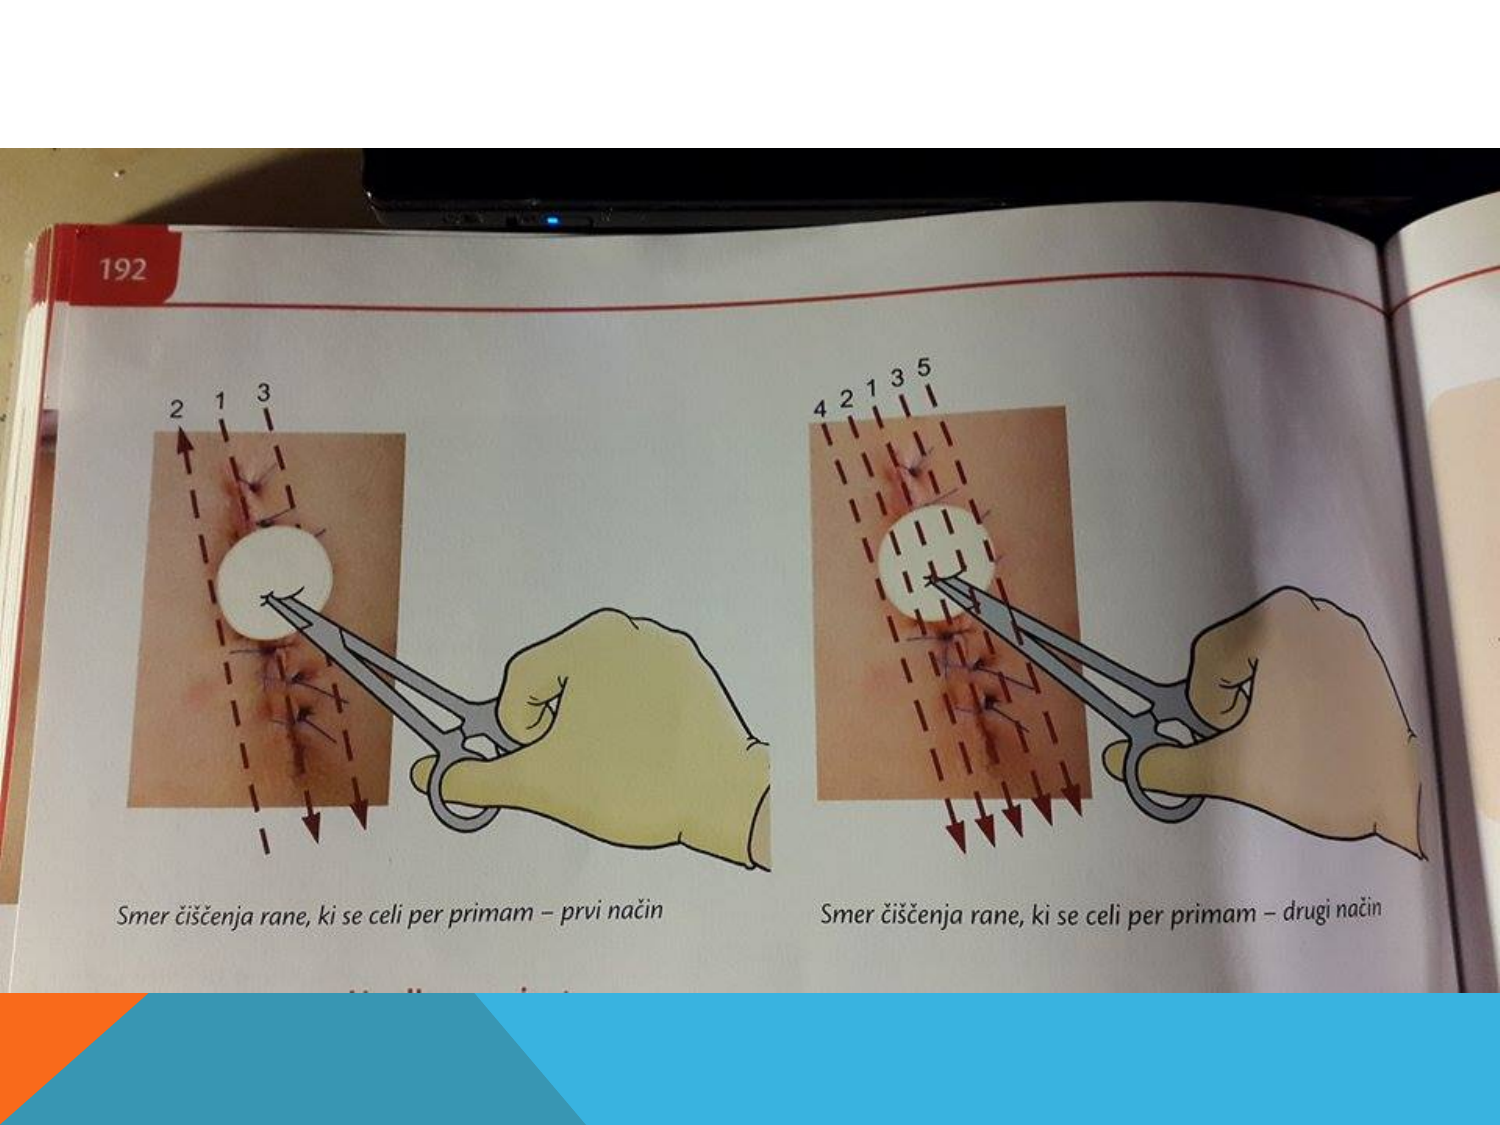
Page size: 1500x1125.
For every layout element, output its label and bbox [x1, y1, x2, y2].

picture [0, 148, 1500, 993]
